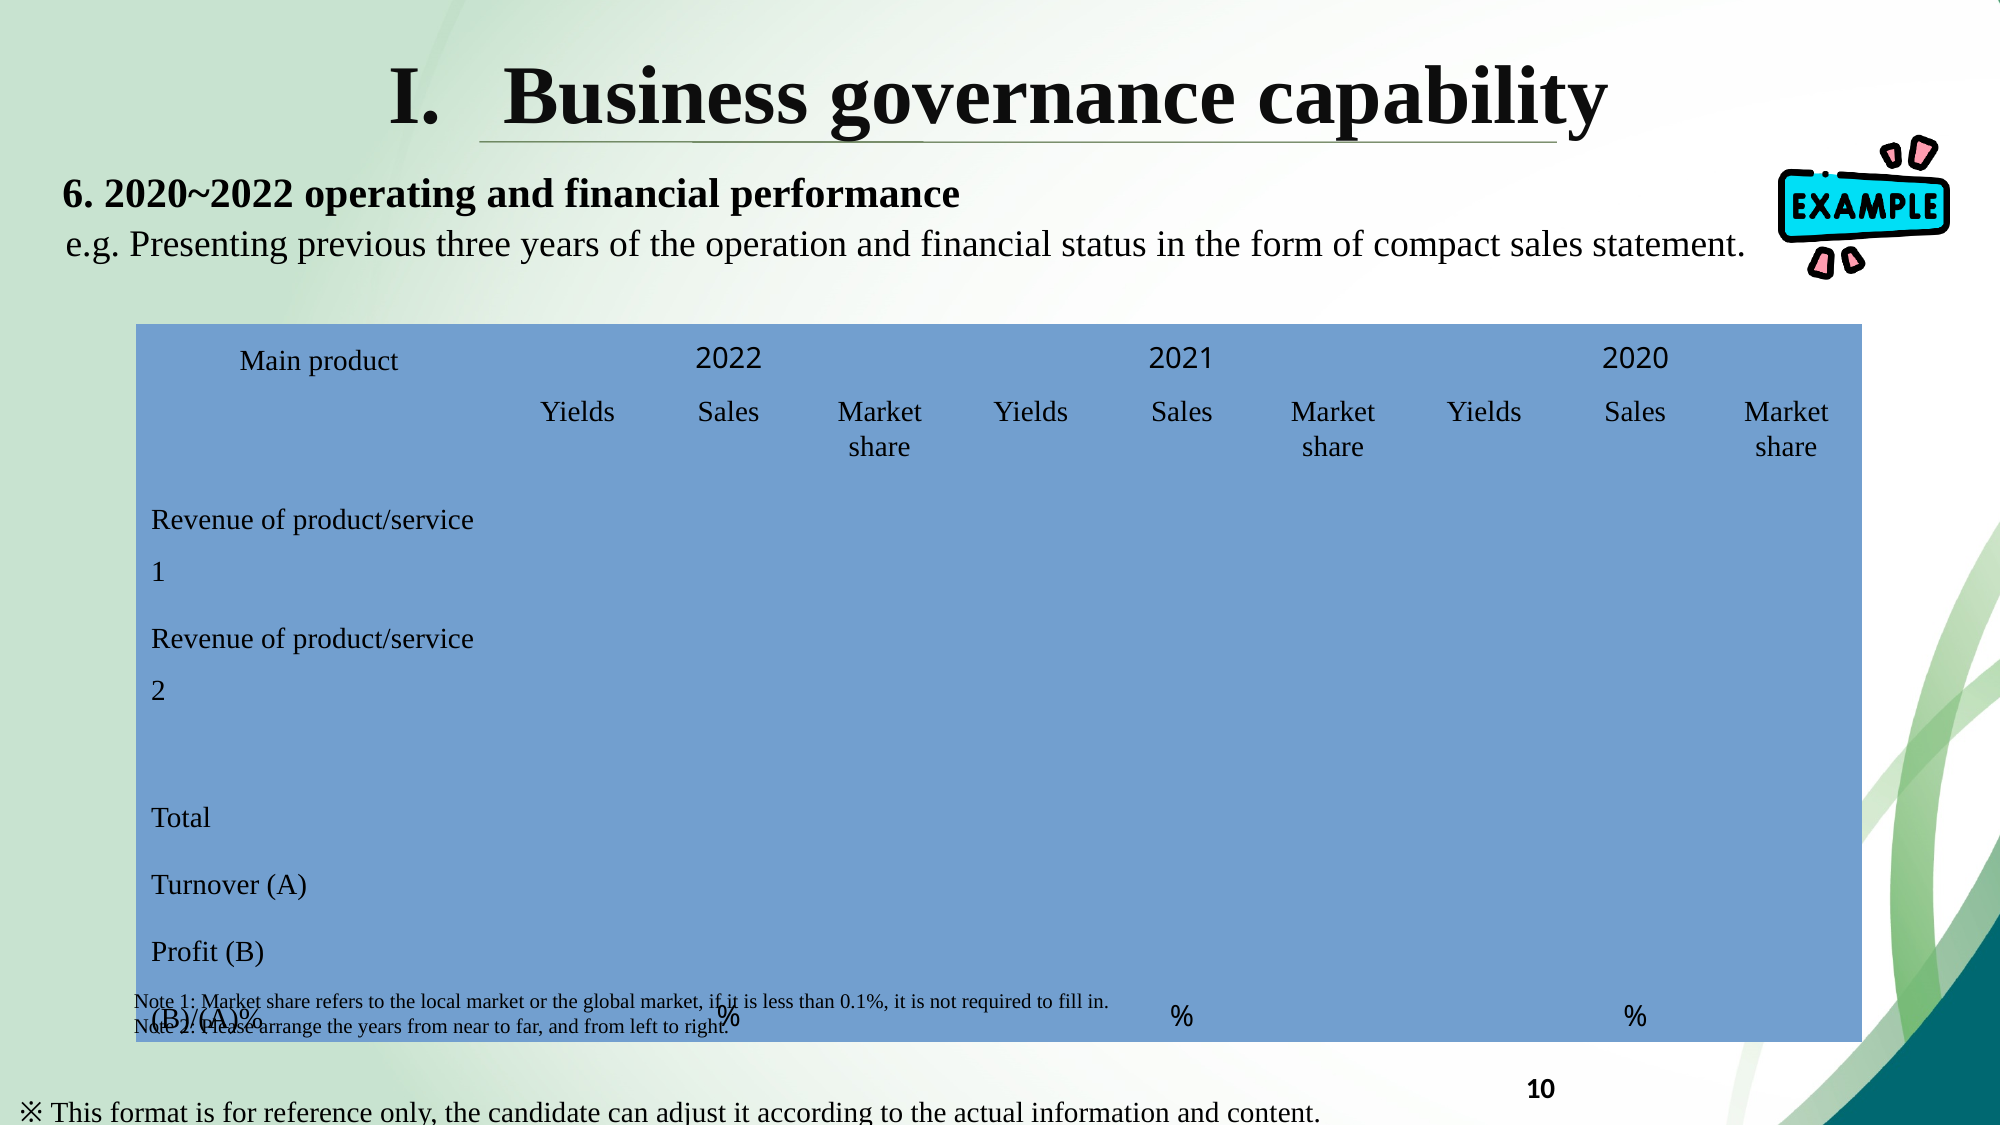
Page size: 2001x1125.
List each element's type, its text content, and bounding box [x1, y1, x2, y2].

text_box 10 [1518, 1053, 1969, 1114]
table_cell [502, 477, 653, 596]
table_cell Profit (B) [136, 908, 502, 973]
table_cell [1711, 477, 1862, 596]
text_box ※ This format is for reference only, the candidate can adjust it according to the actual information and content. [12, 1068, 1330, 1125]
table_cell [502, 596, 653, 715]
table_cell [1409, 841, 1862, 908]
table_cell [804, 596, 955, 715]
table_cell [1107, 774, 1258, 841]
table_cell Yields [502, 384, 653, 477]
table_cell [955, 908, 1409, 975]
table_cell [1560, 477, 1711, 596]
table_header 2020 [1409, 324, 1862, 384]
table_cell [1711, 774, 1862, 841]
table_header Main product [136, 324, 502, 477]
table_cell Total [136, 774, 502, 841]
table_cell [502, 715, 653, 774]
table_cell [1409, 596, 1560, 715]
picture [1778, 139, 1950, 293]
table_cell [1409, 908, 1862, 975]
table_cell [804, 774, 955, 841]
table_header 2021 [955, 324, 1409, 384]
table_cell [653, 477, 804, 596]
table_cell [1258, 715, 1409, 774]
table_cell Sales [1107, 384, 1258, 477]
table_cell Sales [653, 384, 804, 477]
table_header 2022 [502, 324, 955, 384]
table_cell [136, 715, 502, 774]
table_cell [955, 774, 1107, 841]
table_cell [1258, 477, 1409, 596]
table_cell [1409, 715, 1560, 774]
table_cell [653, 774, 804, 841]
table_cell [1107, 715, 1258, 774]
table_cell [1258, 596, 1409, 715]
table_cell [1560, 715, 1711, 774]
table_cell [1107, 596, 1258, 715]
table_cell Yields [955, 384, 1107, 477]
table_cell Market share [1258, 384, 1409, 477]
table_cell [1711, 596, 1862, 715]
table_cell Yields [1409, 384, 1560, 477]
table_cell Turnover (A) [136, 841, 502, 908]
table_cell [1409, 774, 1560, 841]
text_box e.g. Presenting previous three years of the operation and financial status in the form of compact sales statement. [58, 205, 1756, 279]
table_cell Revenue of product/service 1 [136, 477, 502, 596]
table_cell [955, 841, 1409, 908]
table_cell [804, 477, 955, 596]
table_cell [653, 715, 804, 774]
table_cell % [1117, 975, 1409, 1042]
table_cell Market share [1711, 384, 1862, 477]
table_cell [1560, 774, 1711, 841]
table_cell Sales [1560, 384, 1711, 477]
title I. Business governance capability [3, 36, 1996, 139]
table_cell [955, 596, 1107, 715]
table_cell [955, 477, 1107, 596]
table_cell % [1409, 975, 1862, 1042]
table_cell [653, 596, 804, 715]
table_cell [1560, 596, 1711, 715]
table_cell Market share [804, 384, 955, 477]
table_cell [1258, 774, 1409, 841]
table_cell [955, 715, 1107, 774]
text_box Note 1: Market share refers to the local market or the global market, if it is less than 0.1%, it is not required to fill in. Note 2: Please arrange the years from near to far, and from left to right. [126, 973, 1117, 1053]
text_box 6. 2020~2022 operating and financial performance [55, 151, 1115, 230]
table_cell [502, 841, 955, 908]
table_cell [1711, 715, 1862, 774]
table_cell [804, 715, 955, 774]
table_cell [502, 908, 955, 973]
table_cell [1409, 477, 1560, 596]
table_cell Revenue of product/service 2 [136, 596, 502, 715]
table_cell [502, 774, 653, 841]
table_cell [1107, 477, 1258, 596]
